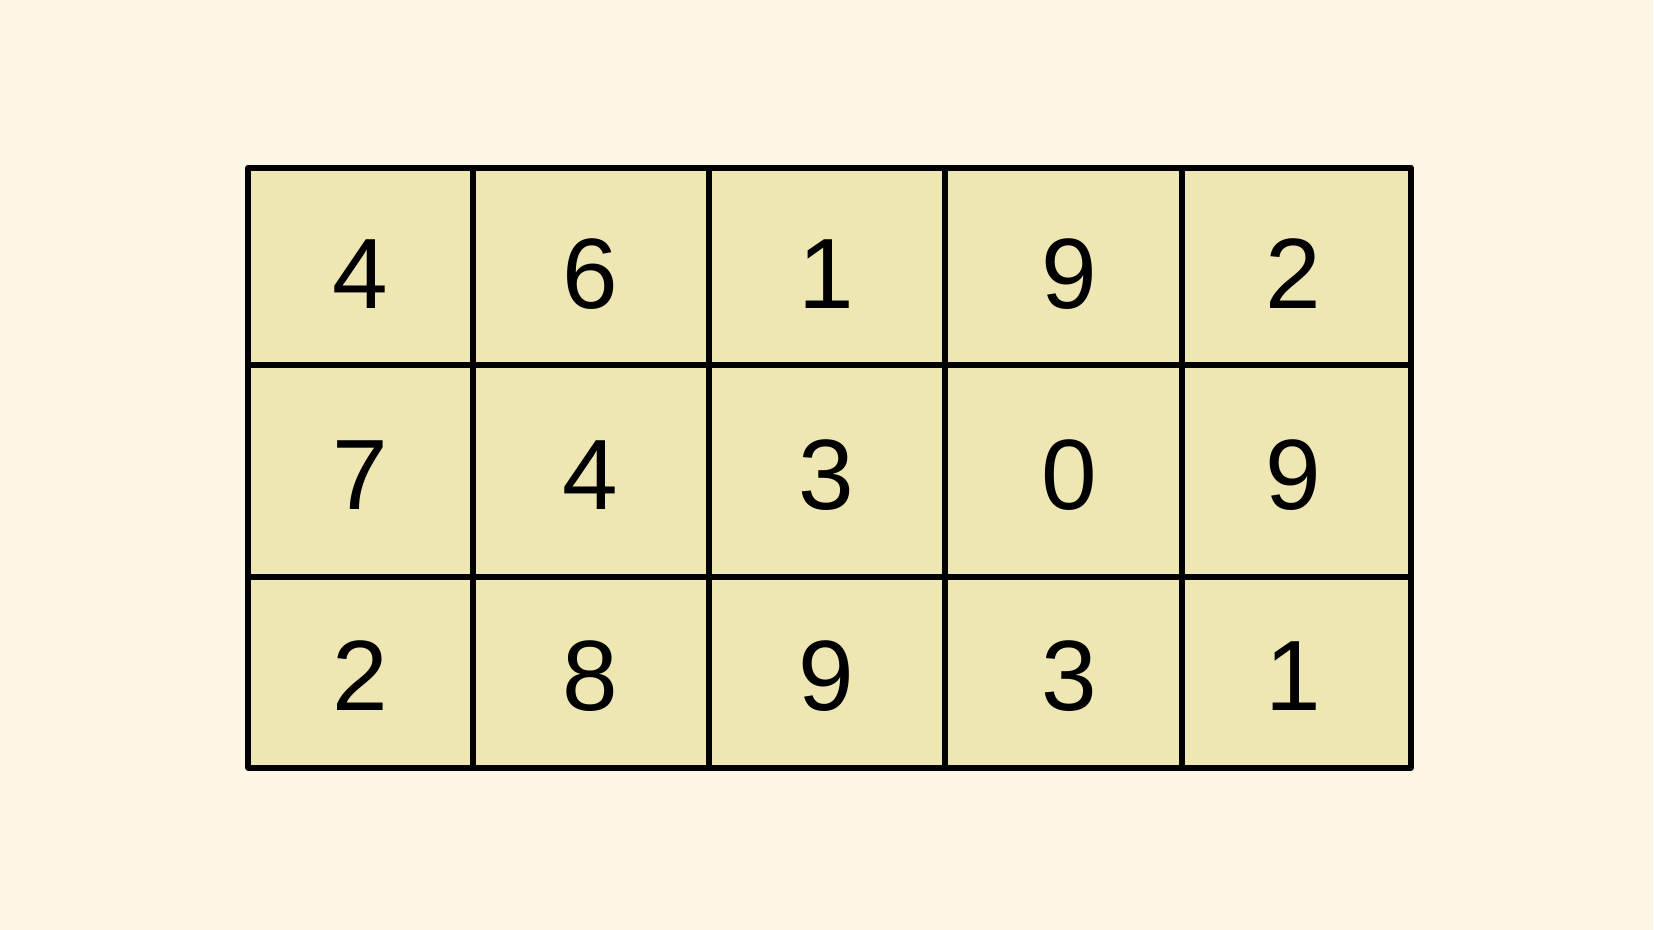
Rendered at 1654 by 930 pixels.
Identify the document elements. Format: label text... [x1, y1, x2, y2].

text_box [476, 368, 706, 574]
text_box 1 [784, 211, 870, 338]
text_box 3 [1026, 612, 1112, 740]
text_box [476, 580, 706, 768]
text_box 9 [784, 612, 870, 740]
text_box 2 [317, 612, 403, 740]
text_box [248, 363, 470, 574]
text_box 8 [548, 612, 634, 740]
text_box 2 [1250, 211, 1336, 338]
text_box [712, 167, 947, 362]
text_box [712, 580, 942, 768]
text_box [248, 167, 475, 362]
text_box [1185, 368, 1411, 574]
text_box [248, 575, 470, 768]
text_box [1185, 167, 1411, 362]
text_box [712, 368, 942, 574]
text_box 7 [317, 411, 403, 539]
text_box 1 [1250, 612, 1336, 740]
text_box 3 [784, 411, 870, 539]
text_box [948, 167, 1184, 362]
text_box 4 [548, 411, 634, 539]
text_box 0 [1026, 411, 1112, 539]
text_box 9 [1026, 211, 1112, 338]
text_box [948, 580, 1179, 768]
text_box [948, 368, 1179, 574]
text_box [476, 167, 711, 362]
text_box 9 [1250, 412, 1336, 539]
text_box [1185, 580, 1411, 768]
text_box 6 [548, 211, 634, 338]
text_box 4 [317, 210, 403, 338]
